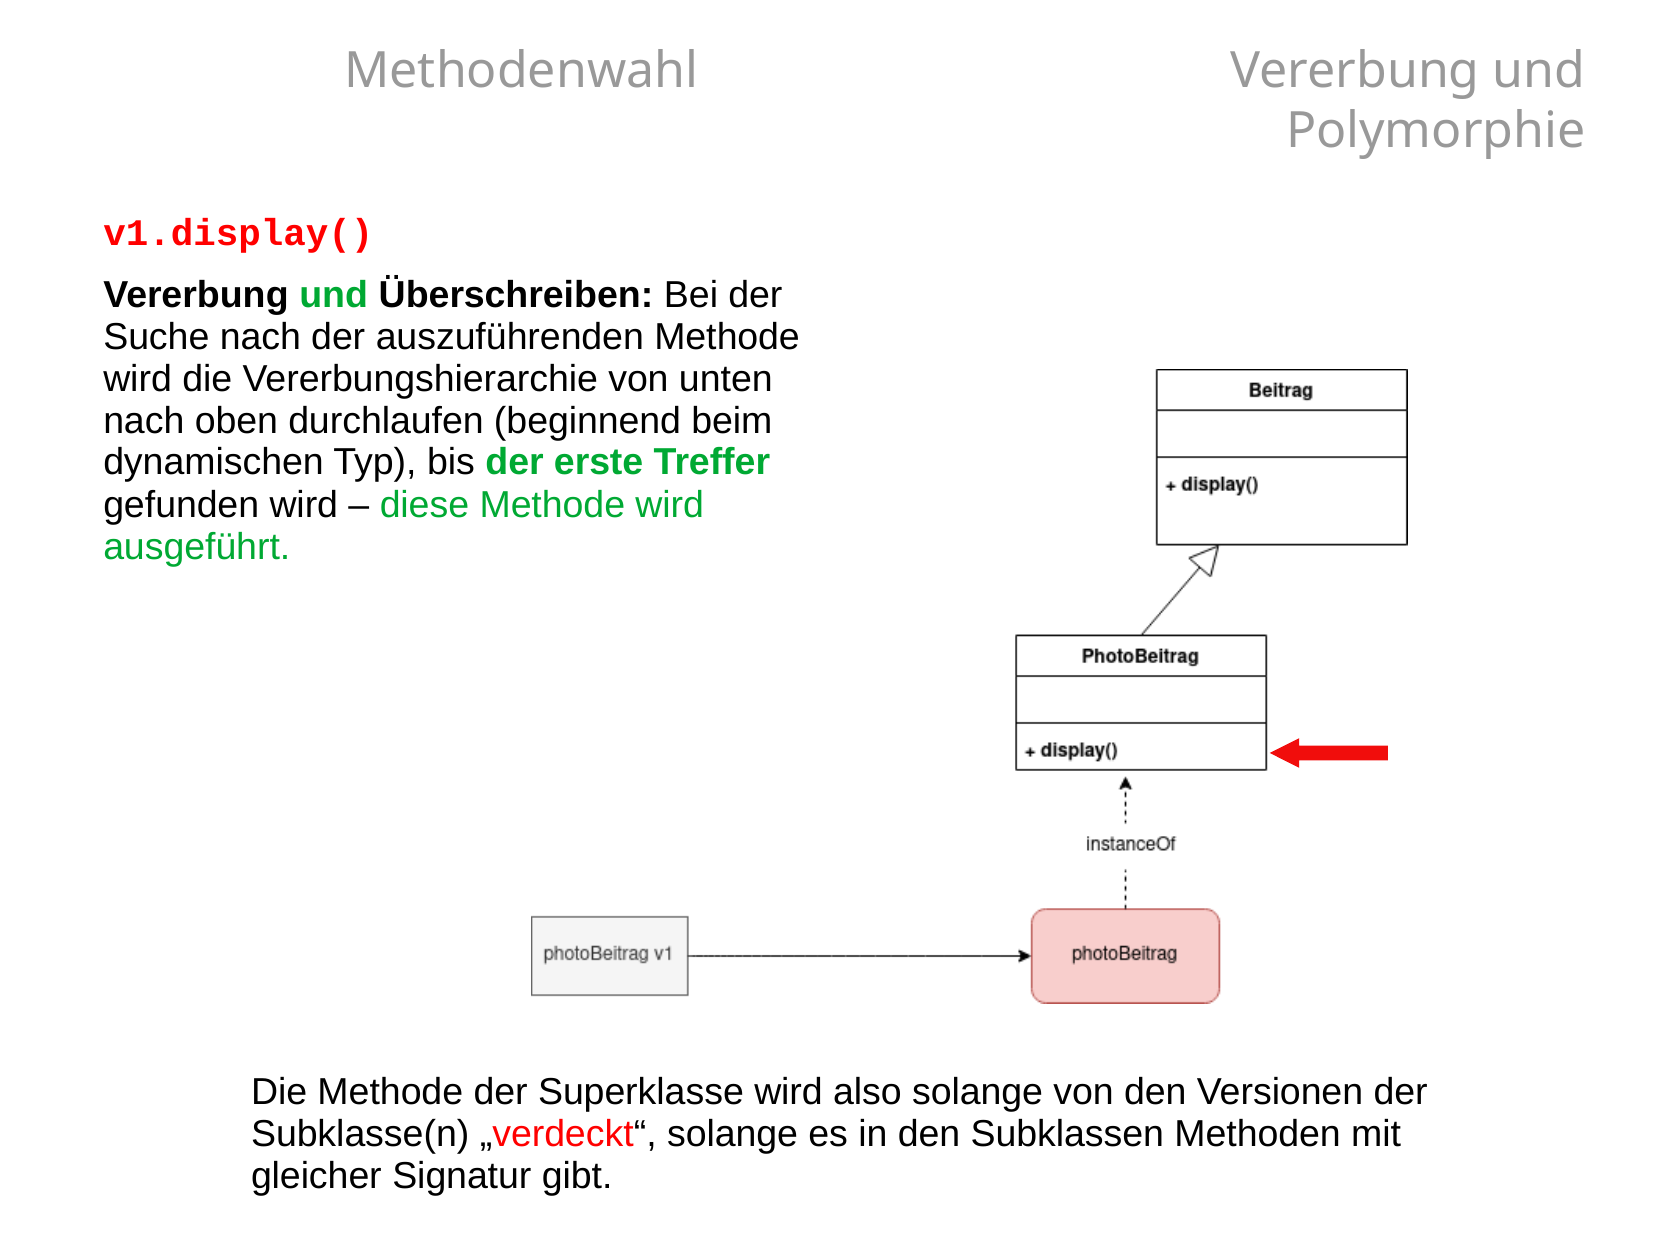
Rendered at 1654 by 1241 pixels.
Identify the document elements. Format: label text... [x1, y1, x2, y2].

text_box Methodenwahl Vererbung und Polymorphie [59, 29, 1625, 119]
text_box Die Methode der Superklasse wird also solange von den Versionen der Subklasse(n) „verdeckt“, solange es in den Subklassen Methoden mit gleicher Signatur gibt. [236, 1062, 1506, 1204]
picture [531, 369, 1408, 1004]
text_box [1269, 738, 1388, 768]
text_box Vererbung und Überschreiben: Bei der Suche nach der auszuführenden Methode wird die Vererbungshierarchie von unten nach oben durchlaufen (beginnend beim dynamischen Typ), bis der erste Treffer gefunden wird – diese Methode wird ausgeführt. [88, 265, 857, 575]
text_box v1.display() [88, 206, 443, 266]
